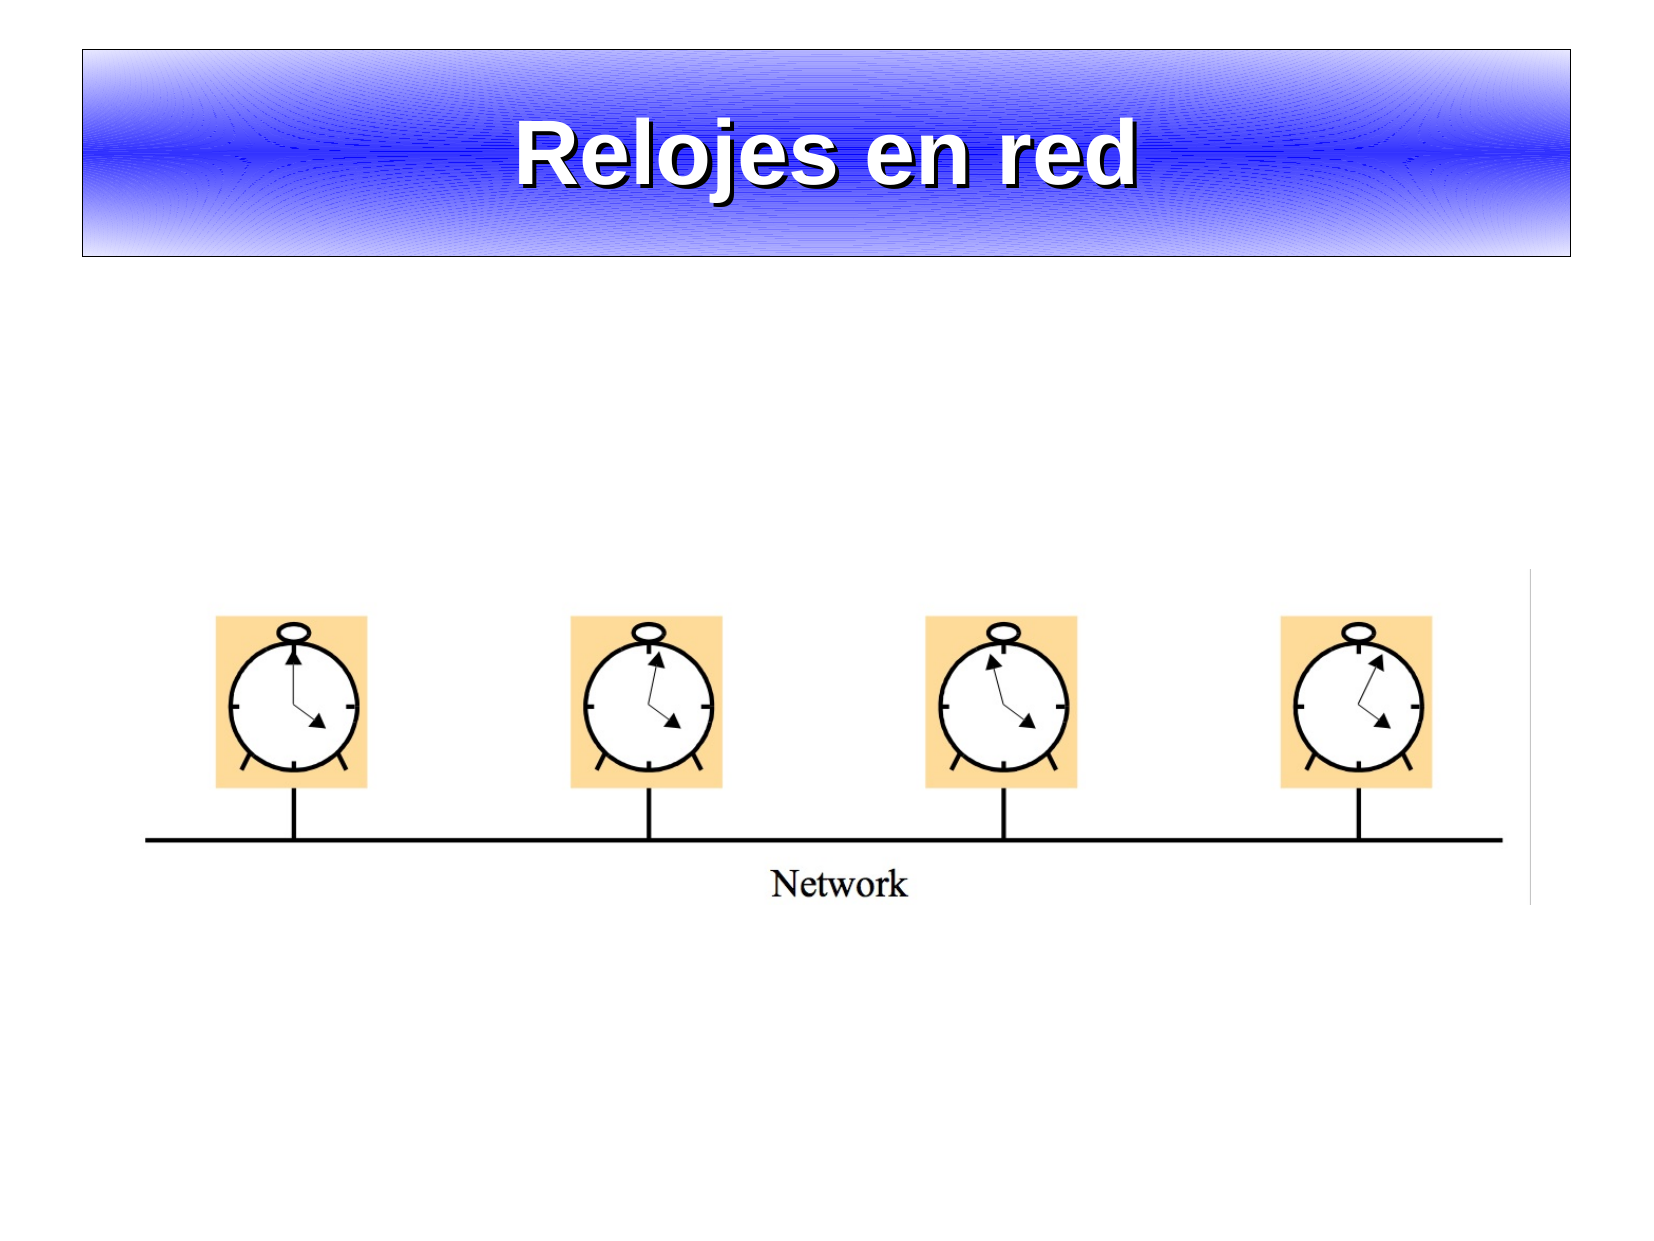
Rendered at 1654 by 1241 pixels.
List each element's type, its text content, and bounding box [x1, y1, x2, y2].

picture [140, 569, 1531, 905]
title Relojes en red [82, 49, 1571, 257]
